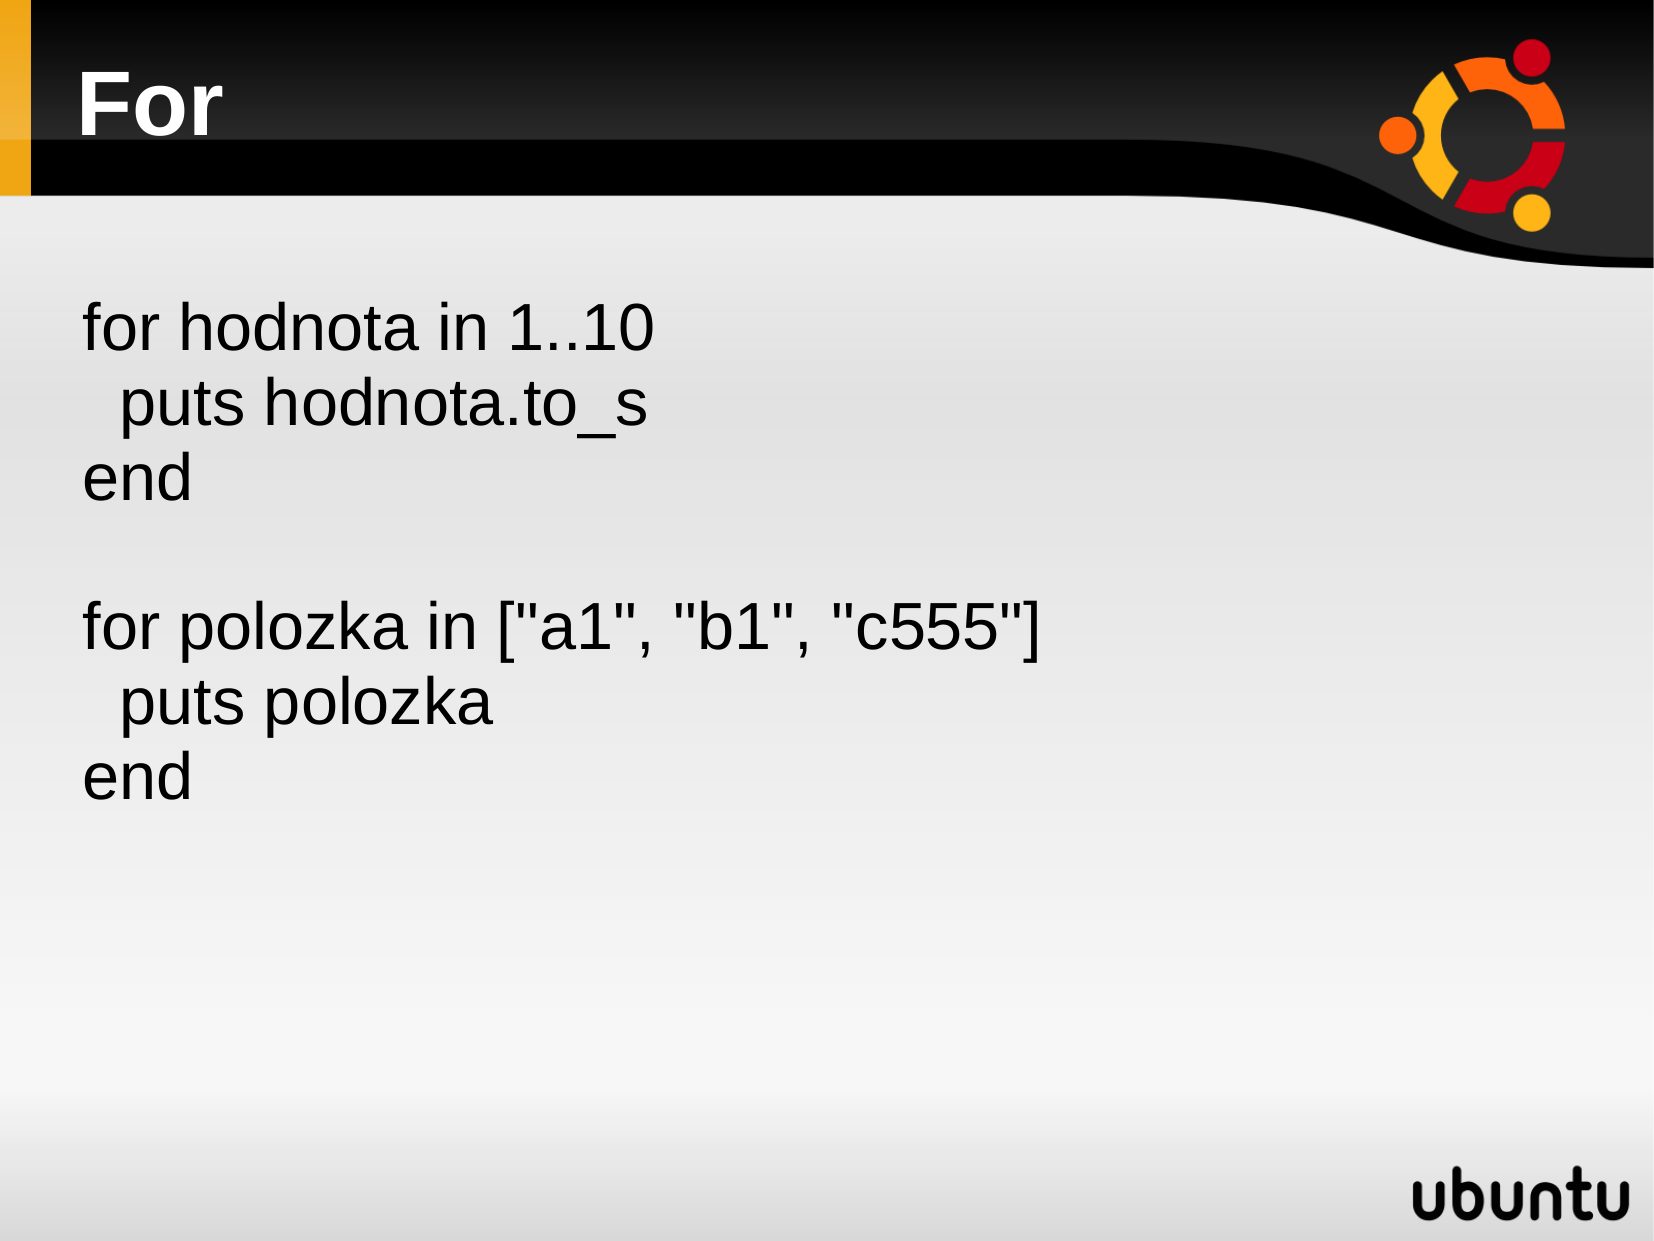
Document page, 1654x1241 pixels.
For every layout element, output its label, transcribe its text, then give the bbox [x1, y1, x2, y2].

picture [0, 0, 1654, 1241]
title For [76, 0, 1565, 208]
list for hodnota in 1..10 puts hodnota.to_s end for polozka in ["a1", "b1", "c555"] puts polozka end [82, 290, 1571, 1109]
